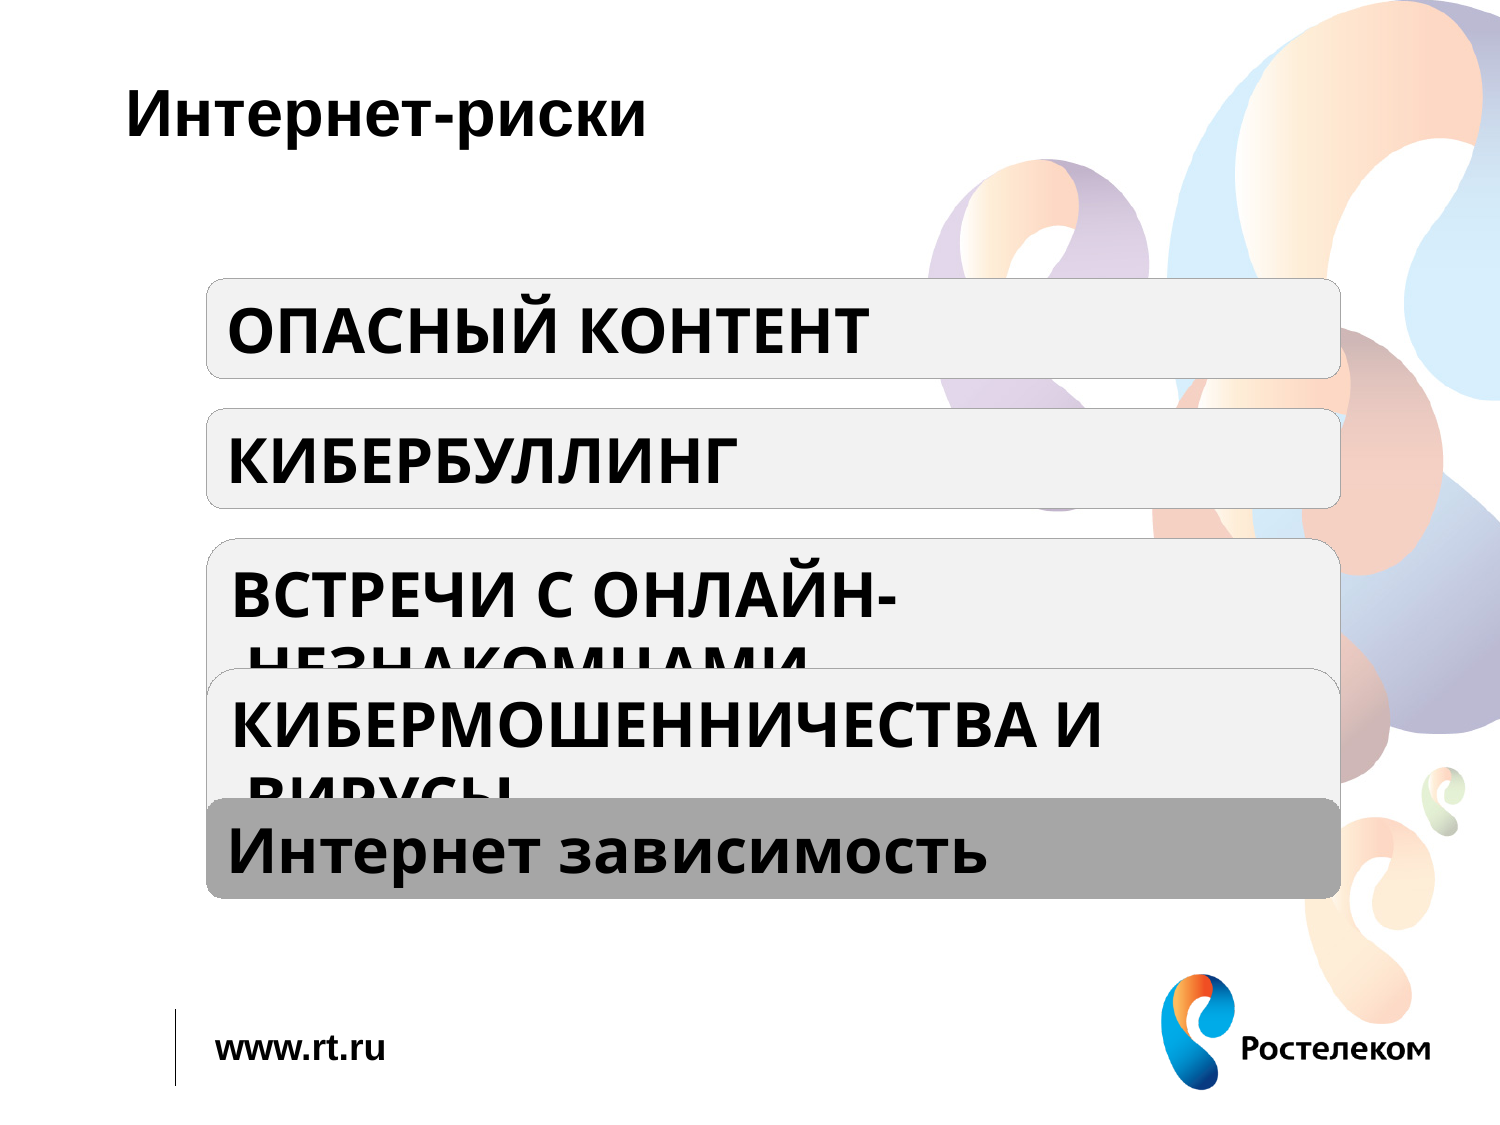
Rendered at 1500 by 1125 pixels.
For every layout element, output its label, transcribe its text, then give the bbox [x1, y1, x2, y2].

text_box Интернет-риски [125, 70, 1450, 210]
picture [926, 0, 1500, 1125]
text_box КИБЕРБУЛЛИНГ [206, 408, 1341, 509]
text_box КИБЕРМОШЕННИЧЕСТВА И ВИРУСЫ [206, 668, 1341, 812]
text_box ОПАСНЫЙ КОНТЕНТ [206, 278, 1341, 379]
text_box ВСТРЕЧИ С ОНЛАЙН-НЕЗНАКОМЦАМИ [206, 538, 1341, 694]
text_box Интернет зависимость [206, 798, 1341, 899]
